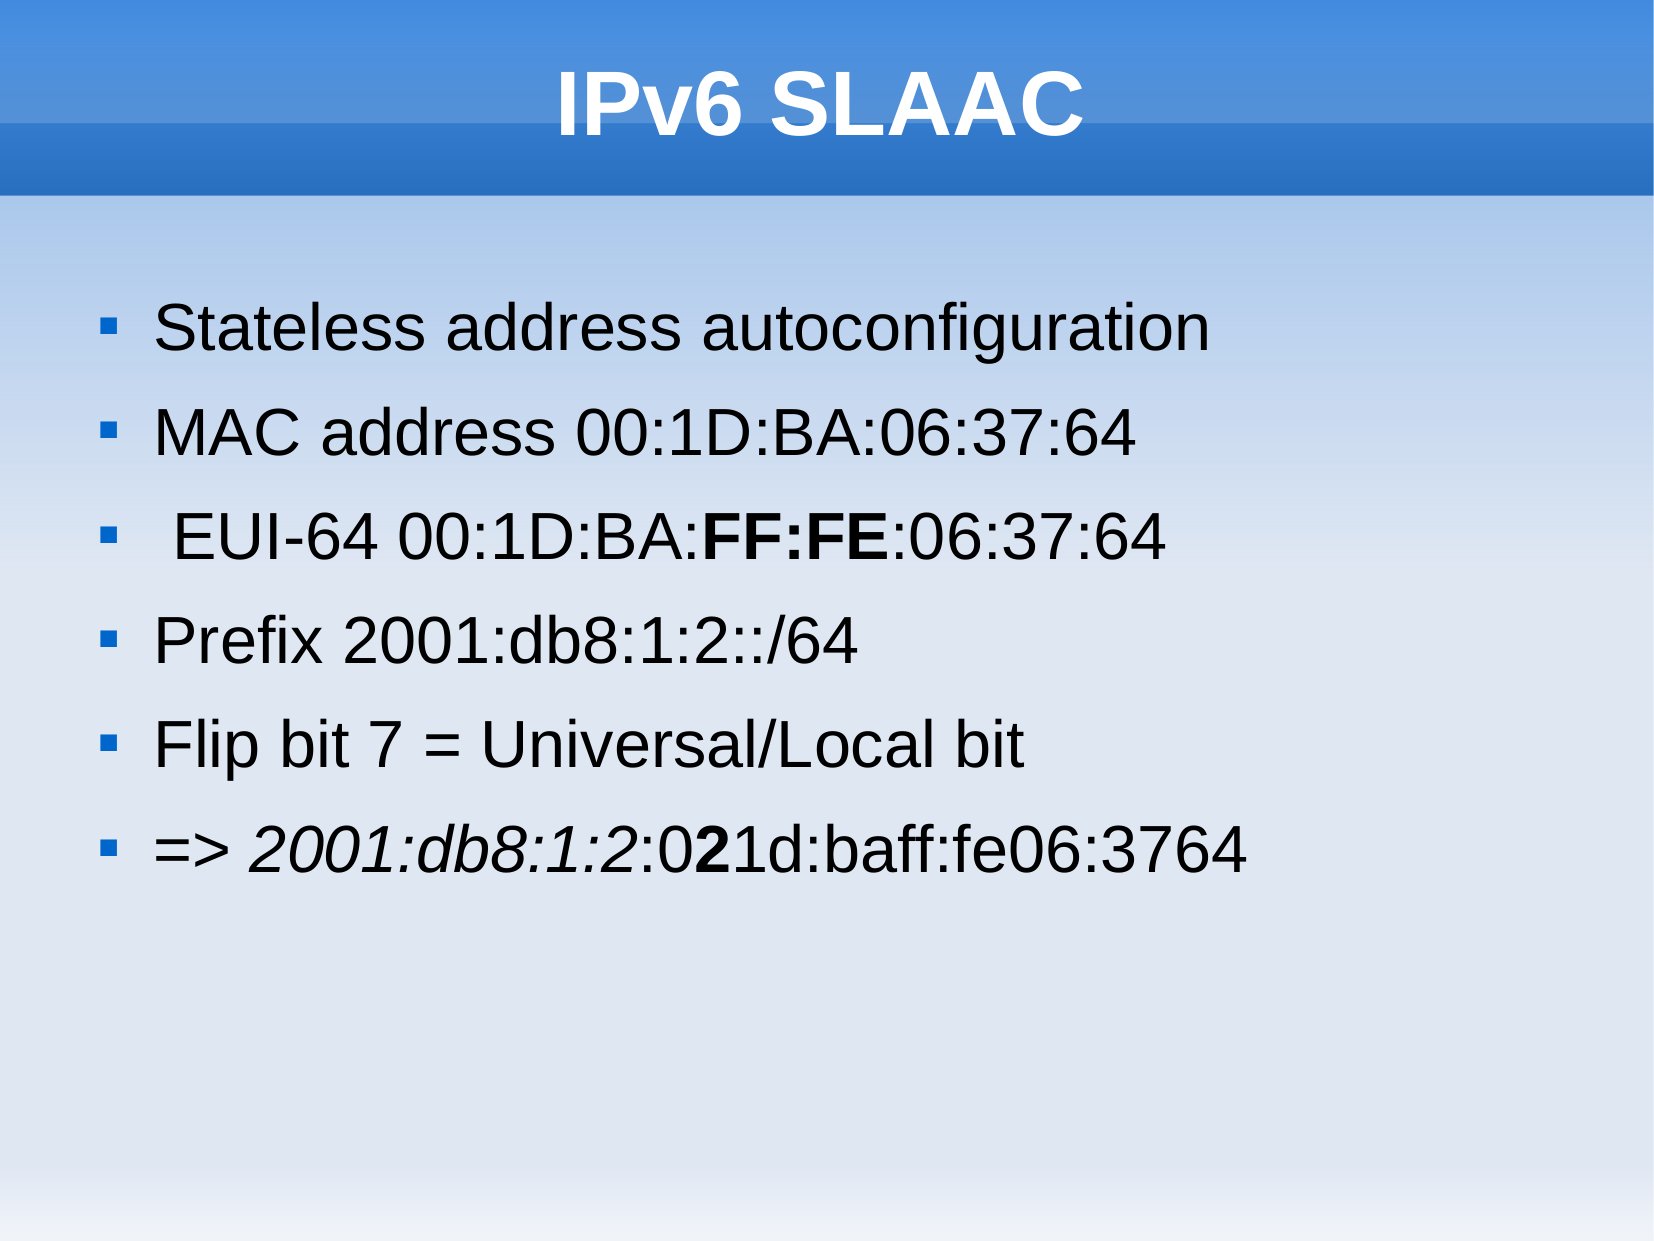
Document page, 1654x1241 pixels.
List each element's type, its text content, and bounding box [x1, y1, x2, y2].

list Stateless address autoconfiguration MAC address 00:1D:BA:06:37:64 EUI-64 00:1D:BA:FF:FE:06:37:64 Prefix 2001:db8:1:2::/64 Flip bit 7 = Universal/Local bit => 2001:db8:1:2:021d:baff:fe06:3764 [82, 290, 1571, 1094]
title IPv6 SLAAC [76, 7, 1565, 200]
picture [0, 0, 1654, 1241]
